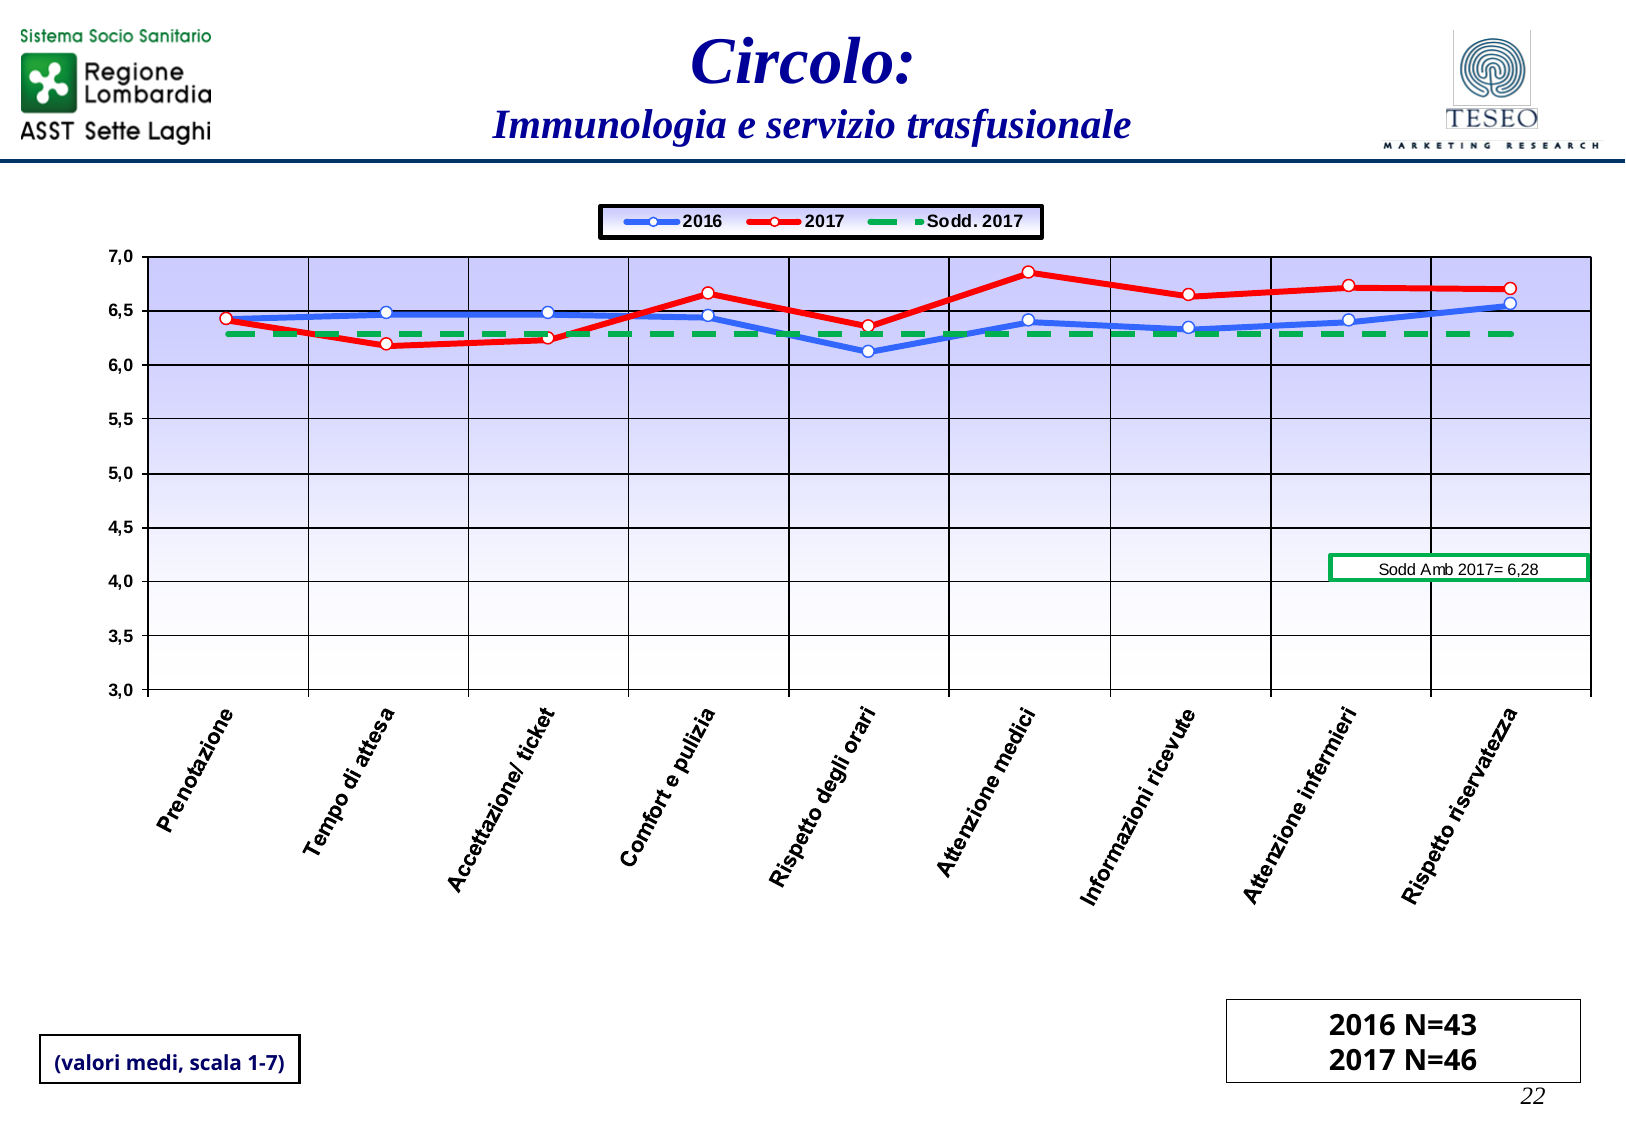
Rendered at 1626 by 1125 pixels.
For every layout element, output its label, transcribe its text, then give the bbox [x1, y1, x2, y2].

picture [1381, 30, 1604, 149]
text_box Circolo: Immunologia e servizio trasfusionale [268, 19, 1356, 144]
picture [36, 193, 1604, 1083]
picture [21, 26, 211, 148]
